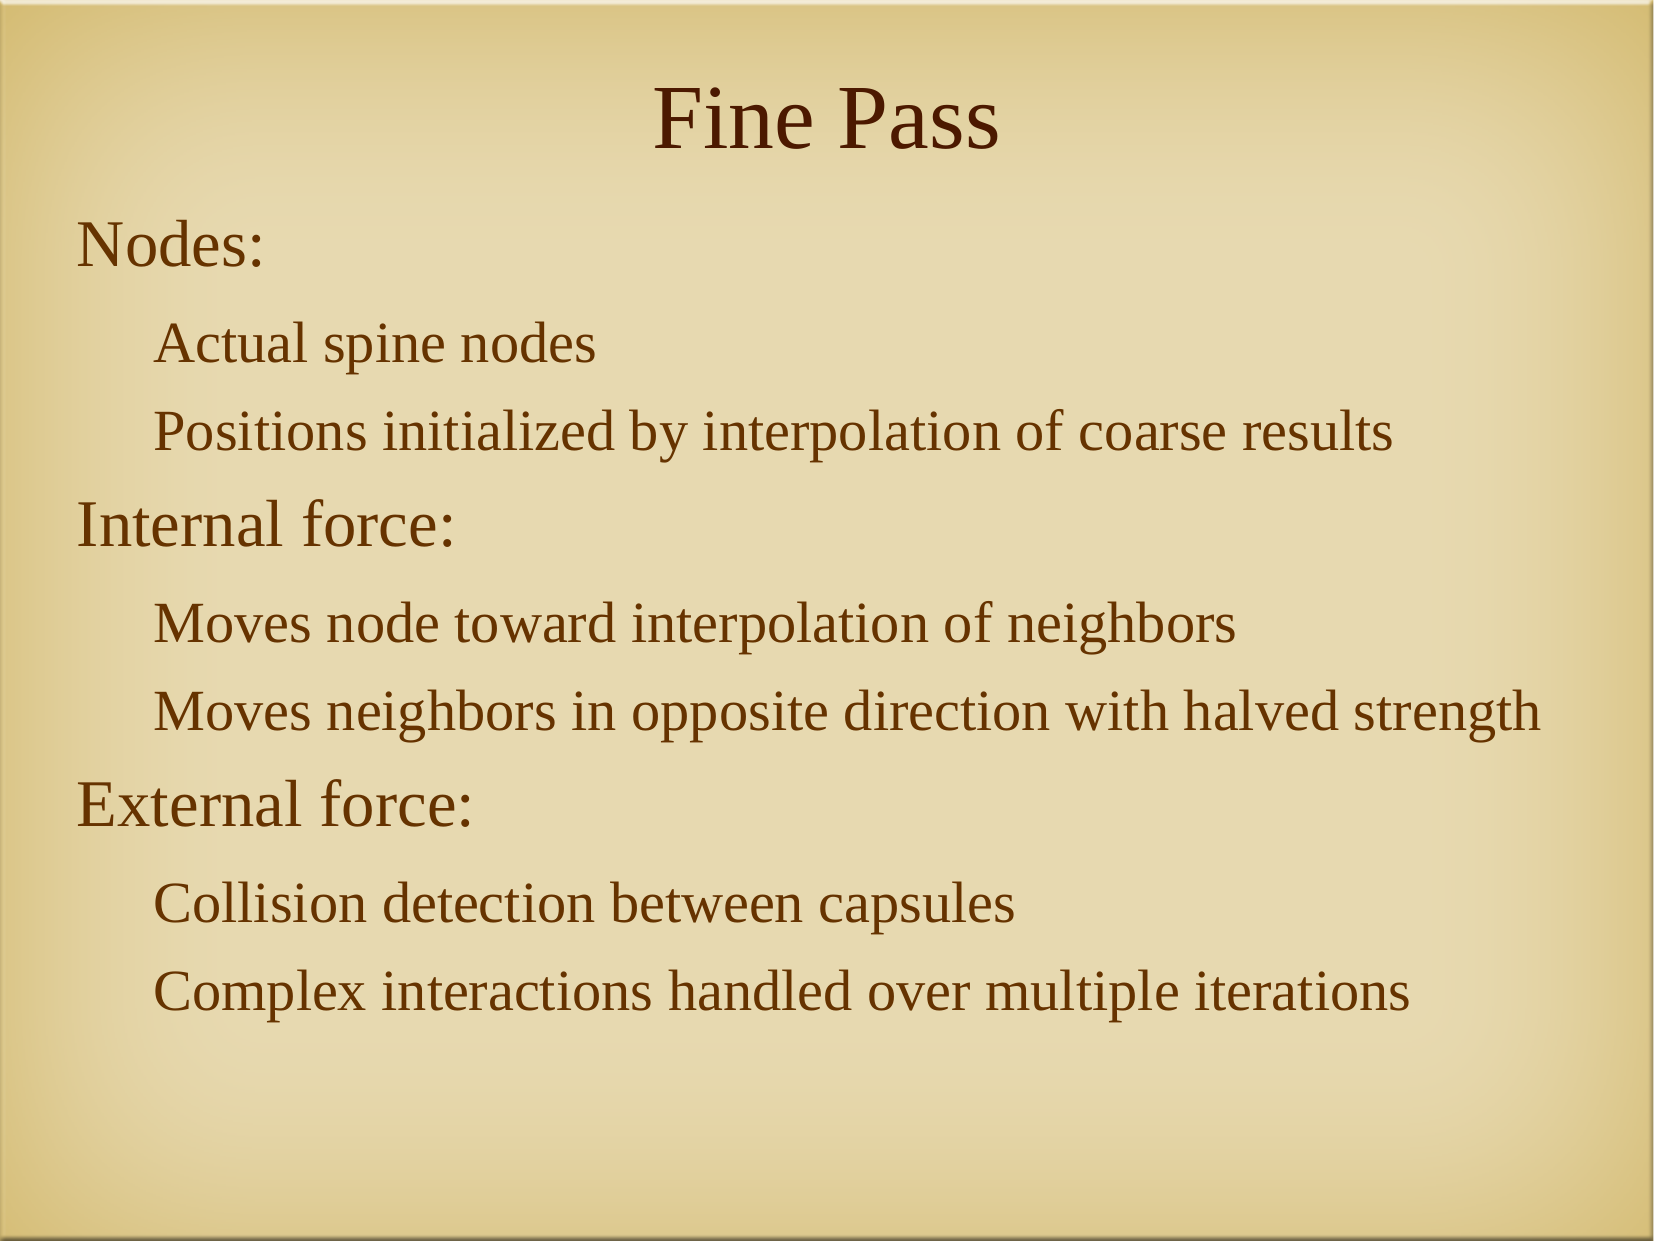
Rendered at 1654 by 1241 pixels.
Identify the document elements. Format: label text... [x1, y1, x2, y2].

title Fine Pass [59, 58, 1595, 178]
picture [0, 0, 1654, 1241]
list Nodes: Actual spine nodes Positions initialized by interpolation of coarse results Internal force: Moves node toward interpolation of neighbors Moves neighbors in opposite direction with halved strength External force: Collision detection between capsules Complex interactions handled over multiple iterations [59, 206, 1595, 1182]
